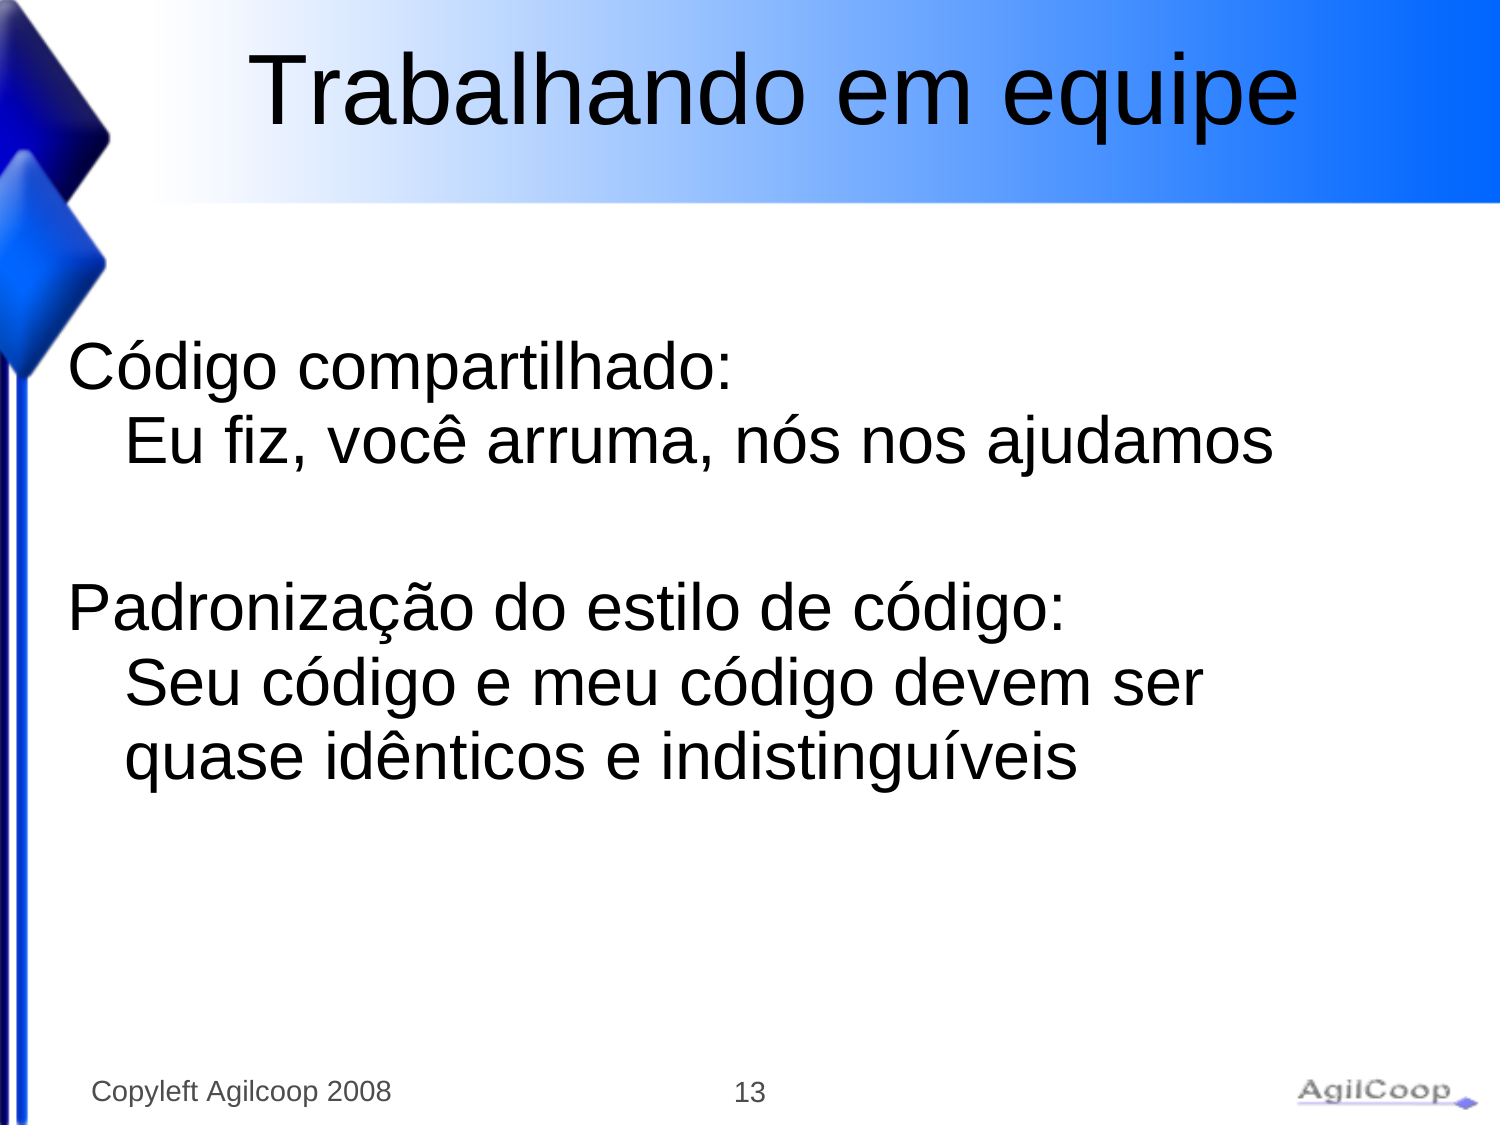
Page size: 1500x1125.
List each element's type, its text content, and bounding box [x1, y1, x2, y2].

title Trabalhando em equipe [124, 8, 1426, 172]
picture [0, 0, 1500, 1125]
list Código compartilhado: Eu fiz, você arruma, nós nos ajudamos Padronização do estilo de código: Seu código e meu código devem ser quase idênticos e indistinguíveis [53, 321, 1412, 1028]
